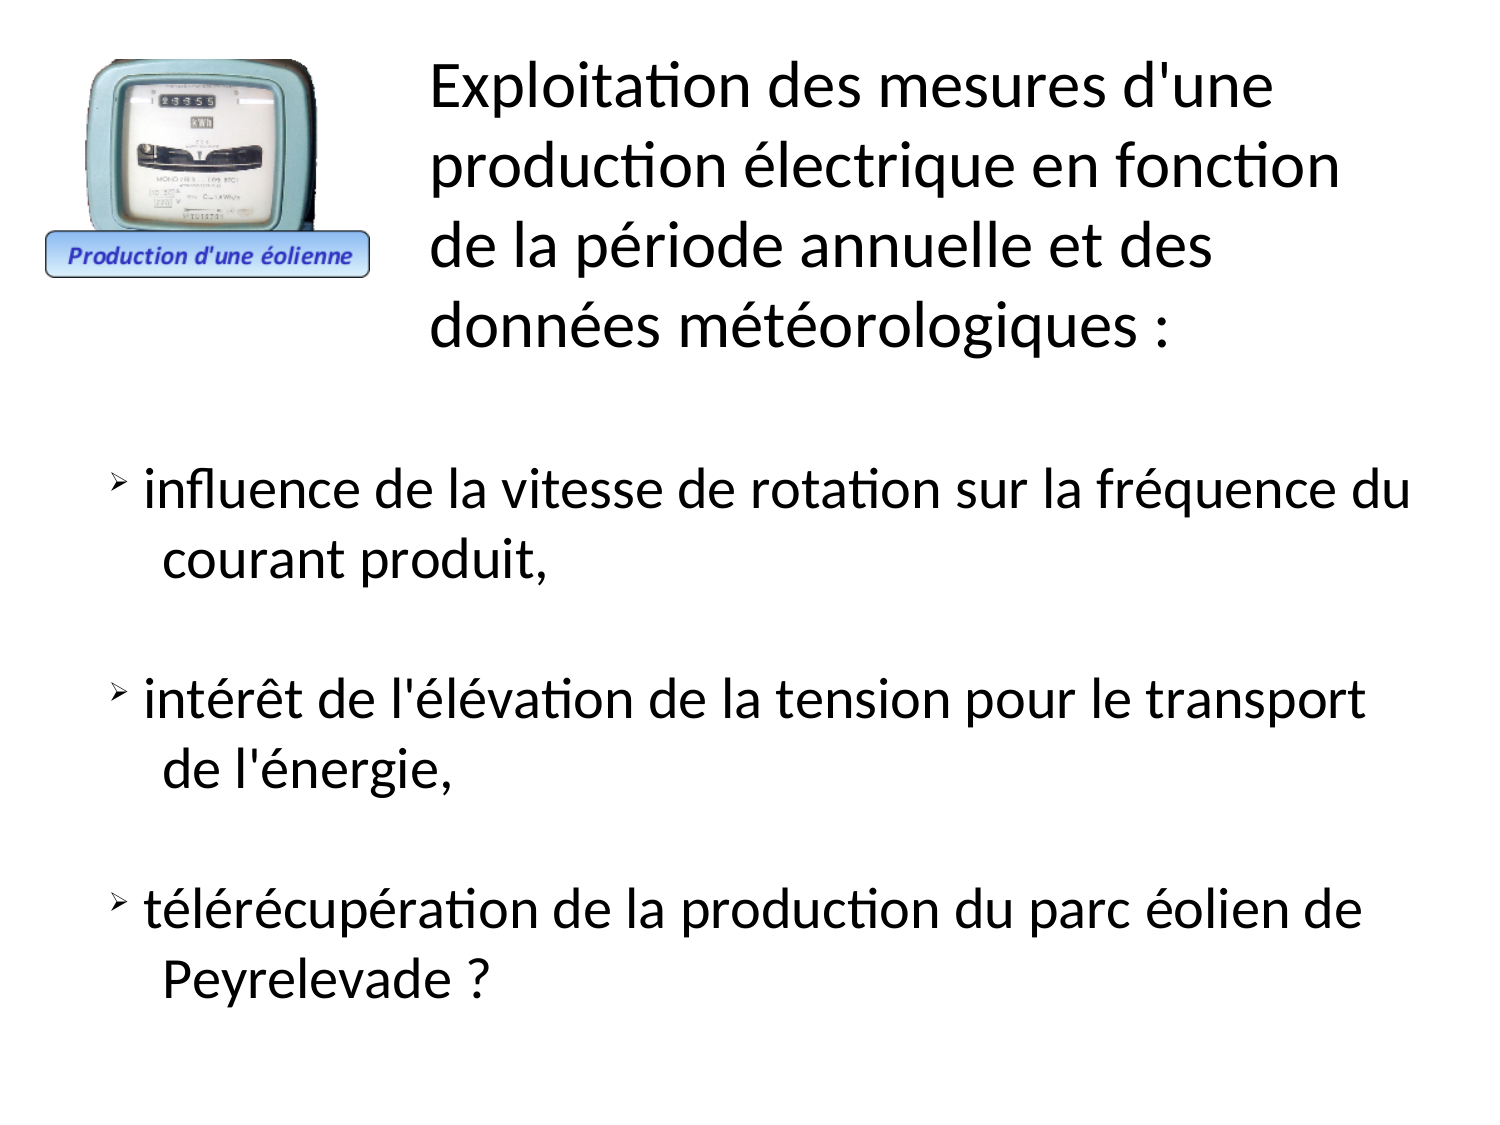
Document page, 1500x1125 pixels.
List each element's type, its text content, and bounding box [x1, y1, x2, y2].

text_box Exploitation des mesures d'une production électrique en fonction de la période annuelle et des données météorologiques : [414, 33, 1439, 368]
picture [44, 59, 370, 279]
text_box influence de la vitesse de rotation sur la fréquence du courant produit, intérêt de l'élévation de la tension pour le transport de l'énergie, télérécupération de la production du parc éolien de Peyrelevade ? [82, 442, 1433, 1018]
